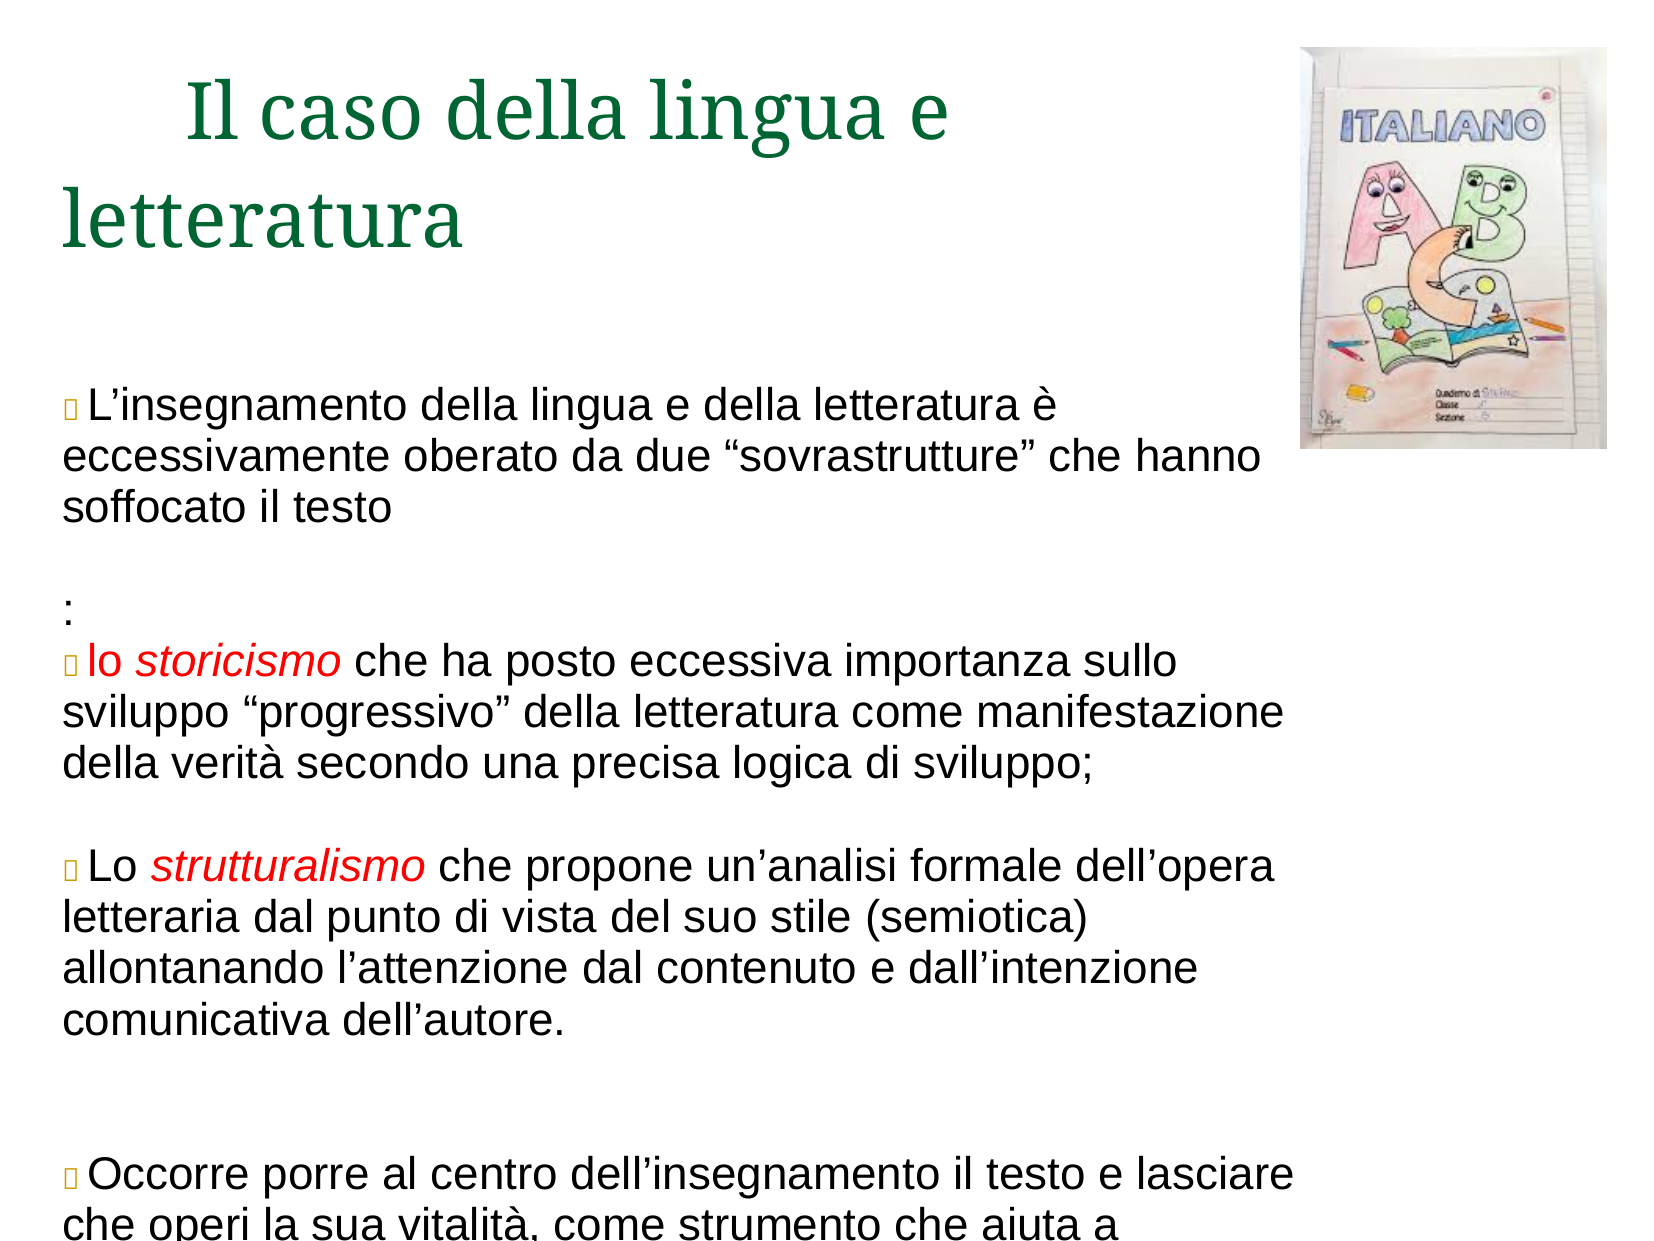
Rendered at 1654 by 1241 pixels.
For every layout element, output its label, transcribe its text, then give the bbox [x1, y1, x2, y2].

picture [1300, 47, 1607, 449]
text_box Il caso della lingua e letteratura 􀂄 L’insegnamento della lingua e della letteratura è eccessivamente oberato da due “sovrastrutture” che hanno soffocato il testo : 􀂄 lo storicismo che ha posto eccessiva importanza sullo sviluppo “progressivo” della letteratura come manifestazione della verità secondo una precisa logica di sviluppo; 􀂄 Lo strutturalismo che propone un’analisi formale dell’opera letteraria dal punto di vista del suo stile (semiotica) allontanando l’attenzione dal contenuto e dall’intenzione comunicativa dell’autore. 􀂄 Occorre porre al centro dell’insegnamento il testo e lasciare che operi la sua vitalità, come strumento che aiuta a comprendere meglio il mondo e dunque a vivere meglio. [47, 47, 1312, 1157]
